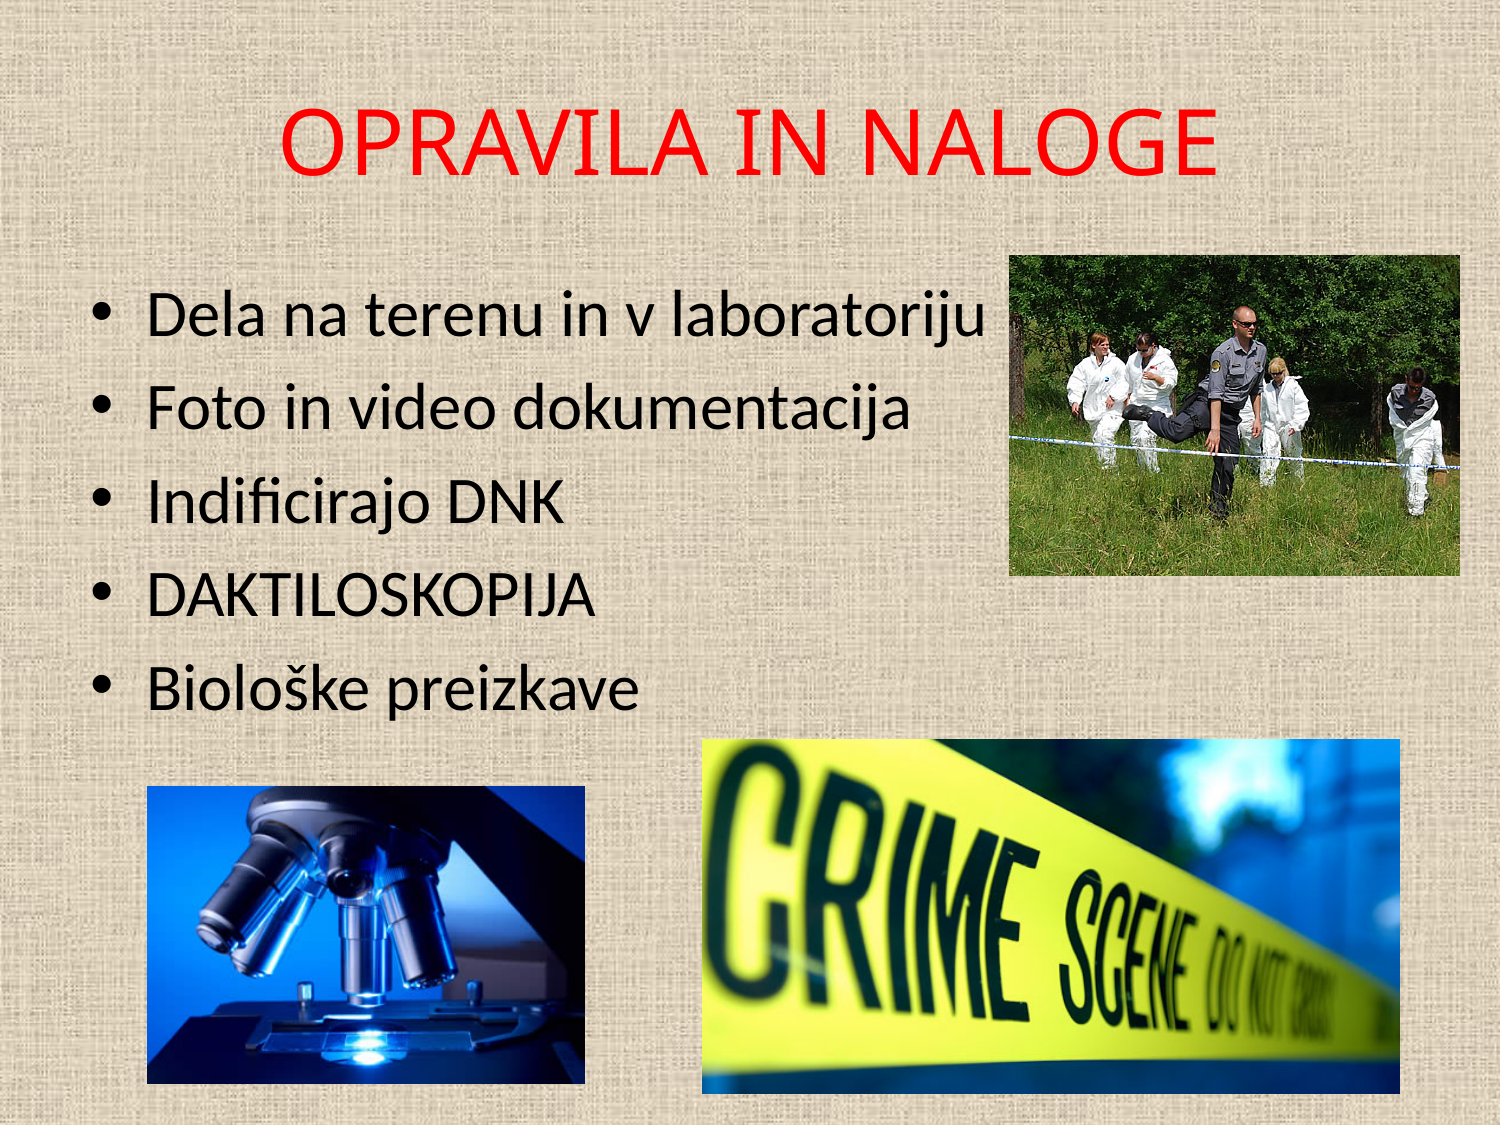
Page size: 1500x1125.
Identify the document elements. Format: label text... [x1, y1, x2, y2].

title OPRAVILA IN NALOGE [75, 45, 1425, 233]
picture [0, 0, 1500, 1125]
list Dela na terenu in v laboratoriju Foto in video dokumentacija Indificirajo DNK DAKTILOSKOPIJA Biološke preizkave [75, 262, 1425, 1005]
